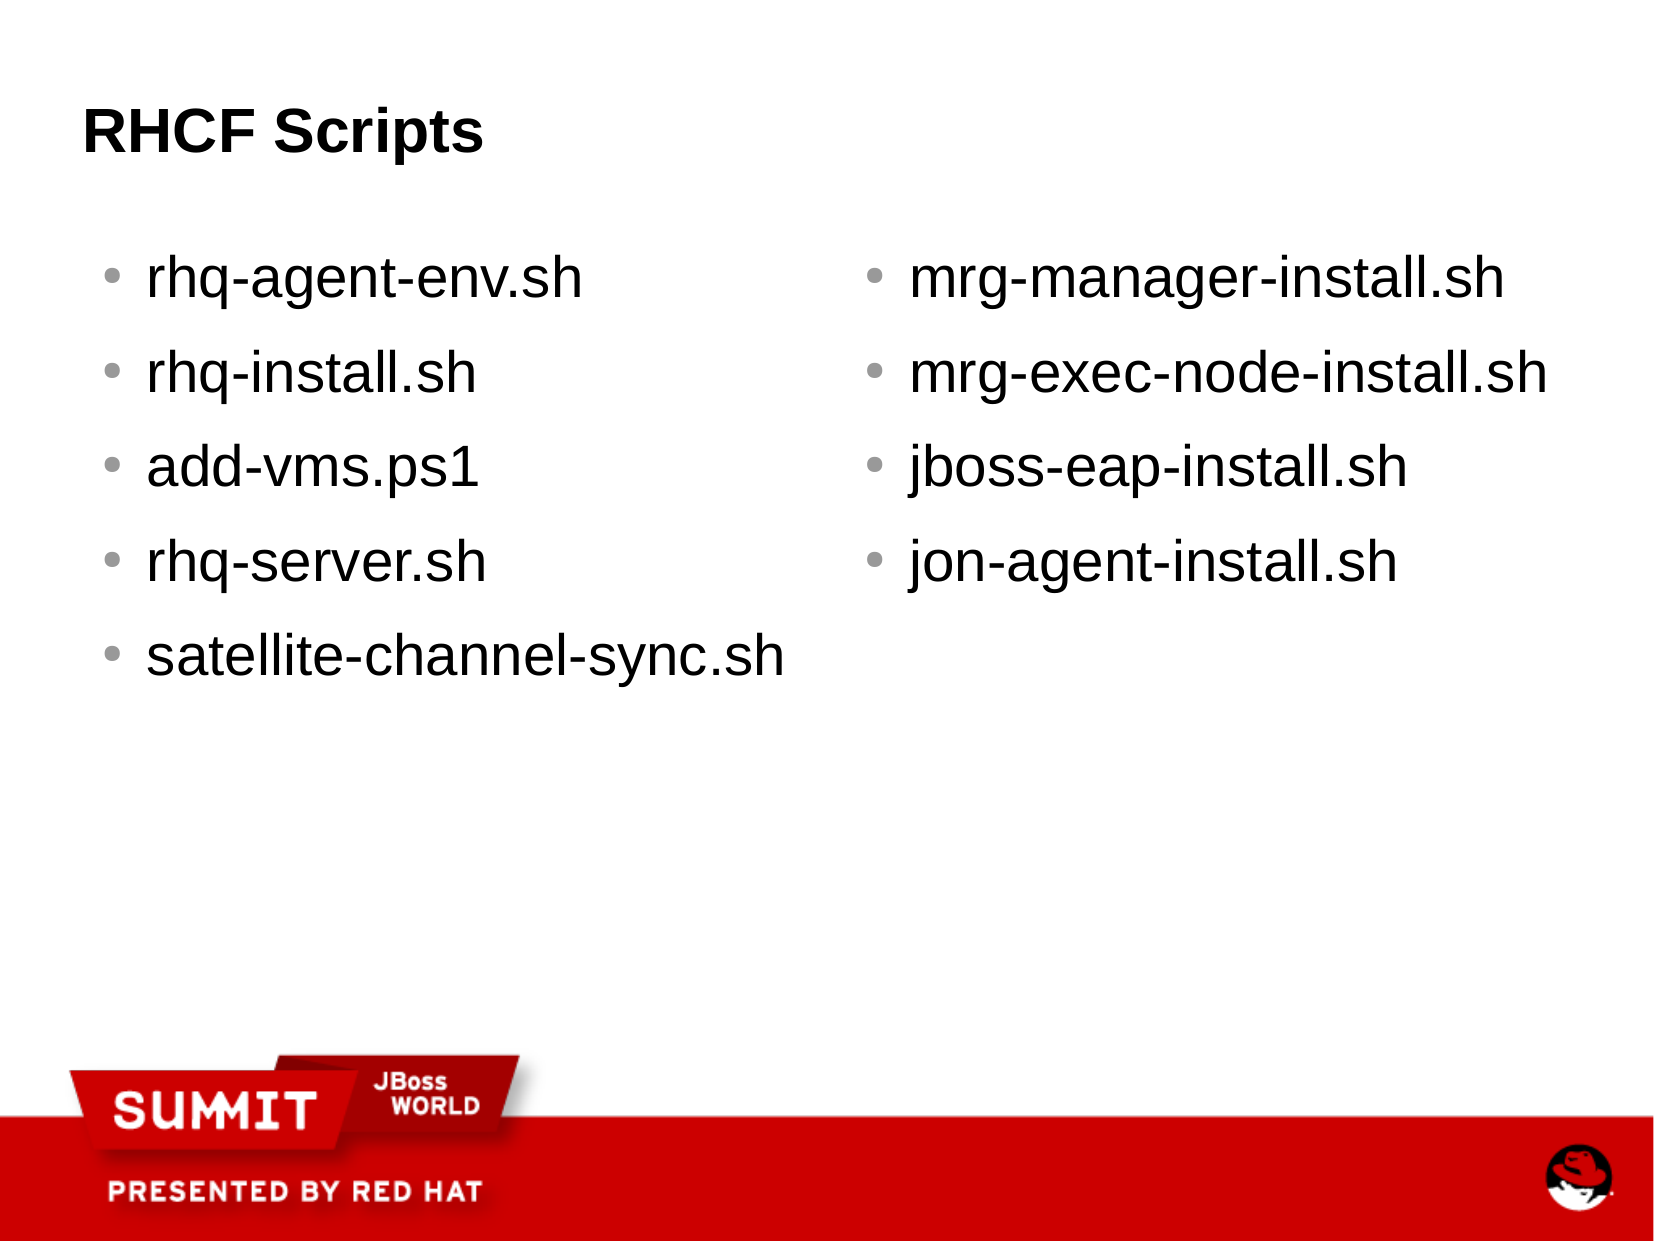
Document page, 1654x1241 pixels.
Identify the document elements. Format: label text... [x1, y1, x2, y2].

picture [0, 1043, 1654, 1241]
title RHCF Scripts [82, 37, 1571, 226]
list rhq-agent-env.sh rhq-install.sh add-vms.ps1 rhq-server.sh satellite-channel-sync.sh [86, 244, 814, 1039]
list mrg-manager-install.sh mrg-exec-node-install.sh jboss-eap-install.sh jon-agent-install.sh [849, 244, 1576, 1039]
